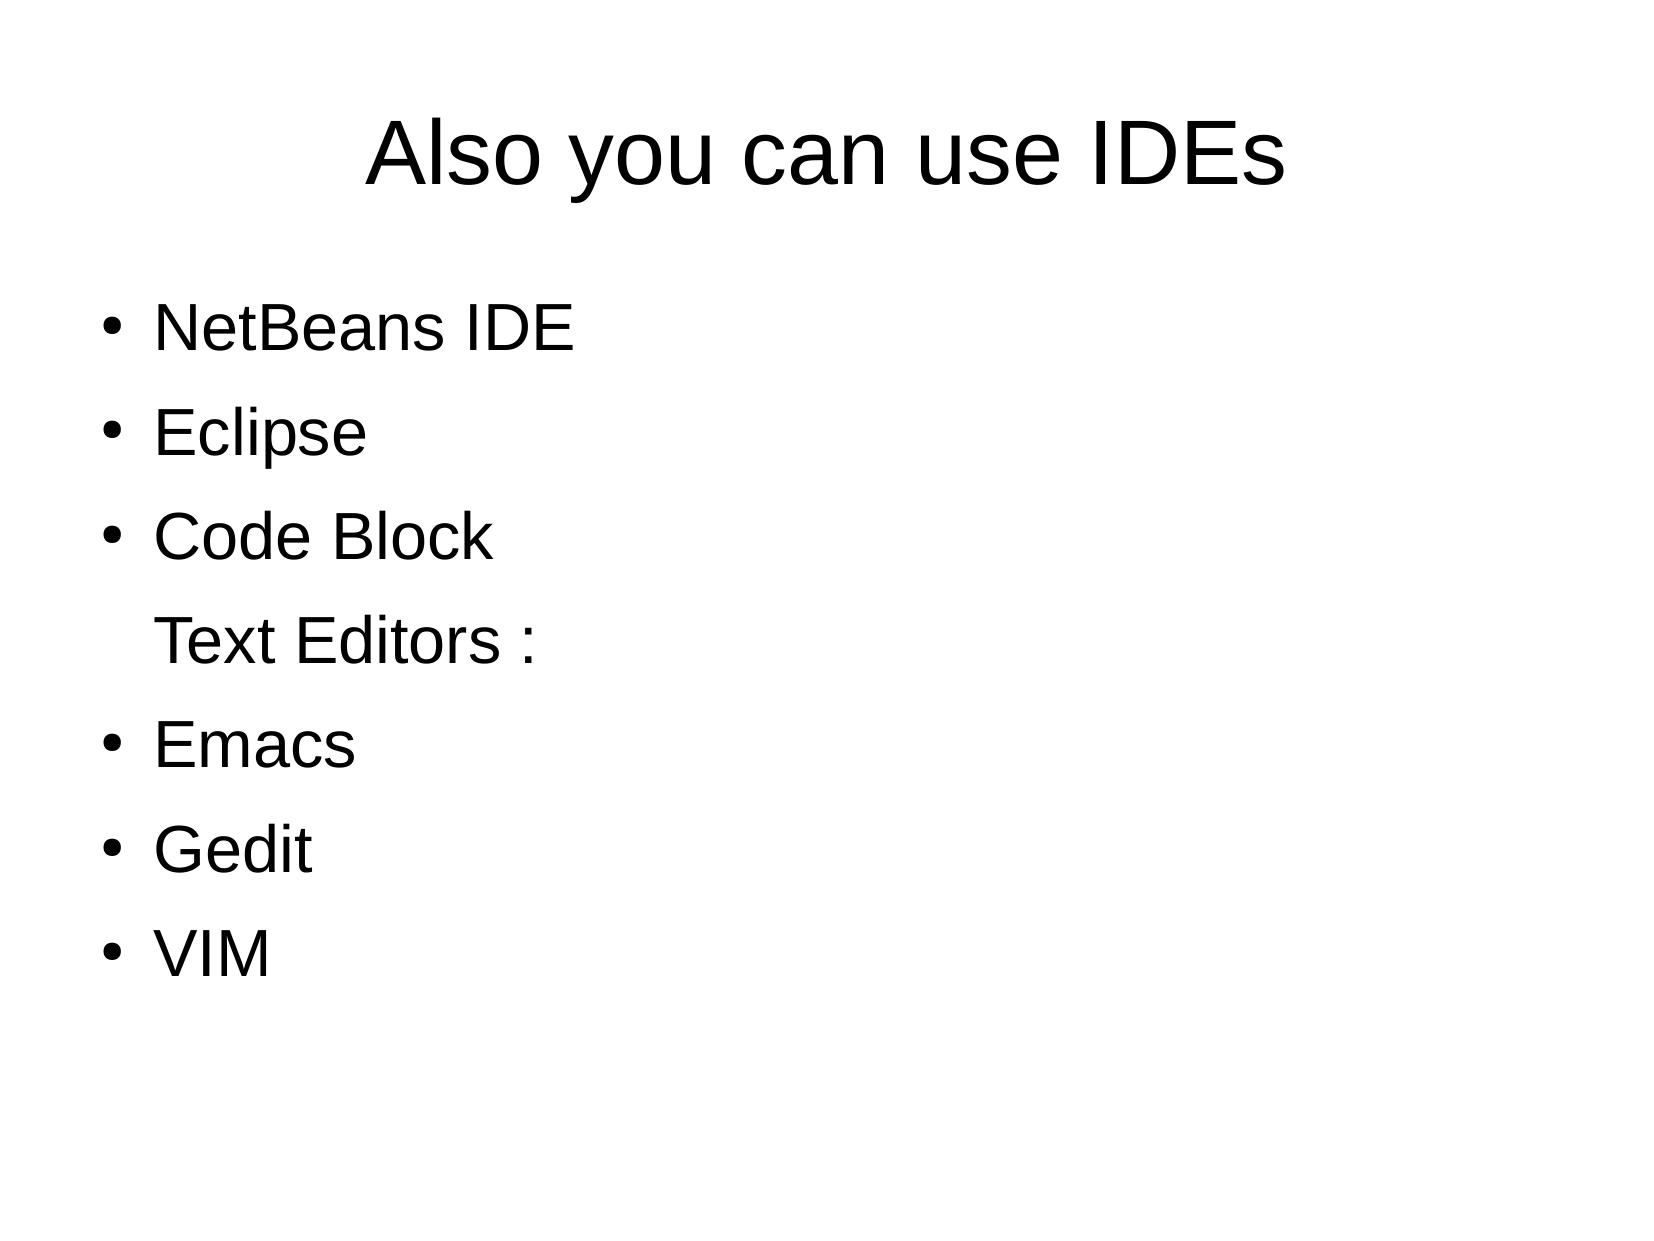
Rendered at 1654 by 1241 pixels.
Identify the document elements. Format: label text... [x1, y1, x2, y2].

list NetBeans IDE Eclipse Code Block Text Editors : Emacs Gedit VIM [82, 290, 1571, 1094]
title Also you can use IDEs [82, 56, 1571, 250]
